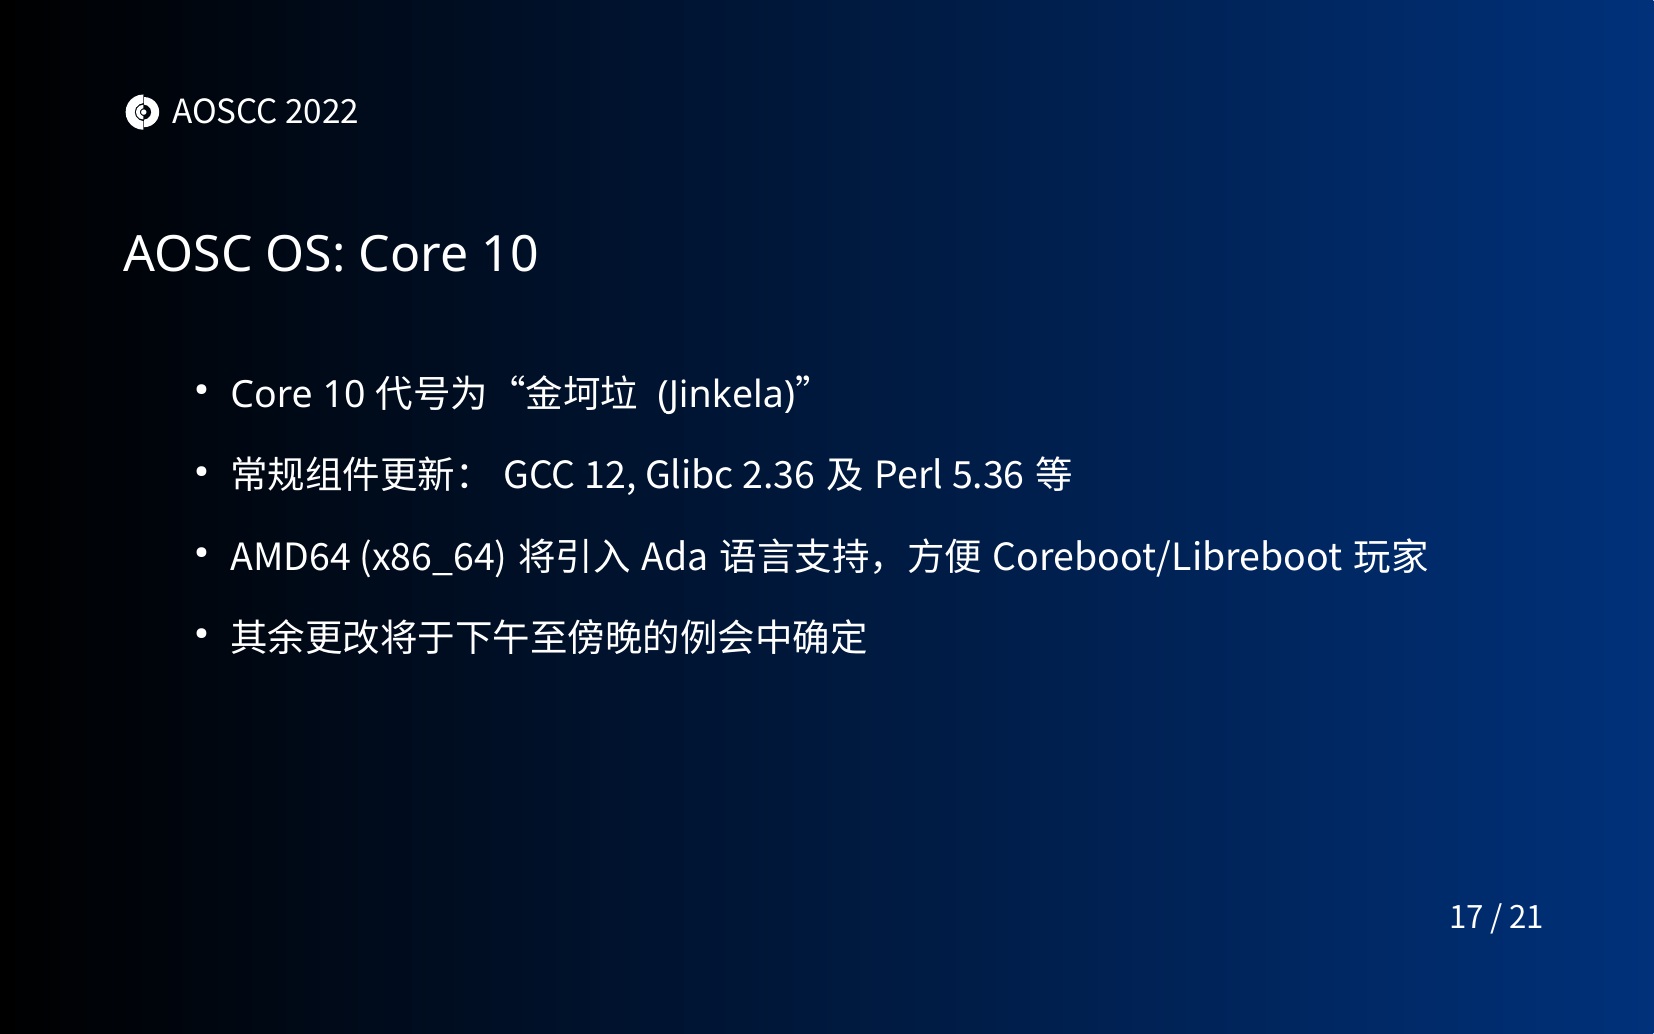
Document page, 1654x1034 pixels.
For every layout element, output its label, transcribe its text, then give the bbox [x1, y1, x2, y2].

subtitle AOSC OS: Core 10 [124, 218, 1536, 296]
picture [118, 88, 167, 136]
text_box <编号> / 21 [1086, 885, 1560, 957]
text_box AOSCC 2022 [172, 84, 1654, 134]
text_box Core 10代号为“金坷垃 (Jinkela)” 常规组件更新：GCC 12, Glibc 2.36及Perl 5.36等 AMD64 (x86_64)将引入Ada语言支持，方便Coreboot/Libreboot玩家 其余更改将于下午至傍晚的例会中确定 [124, 336, 1536, 663]
